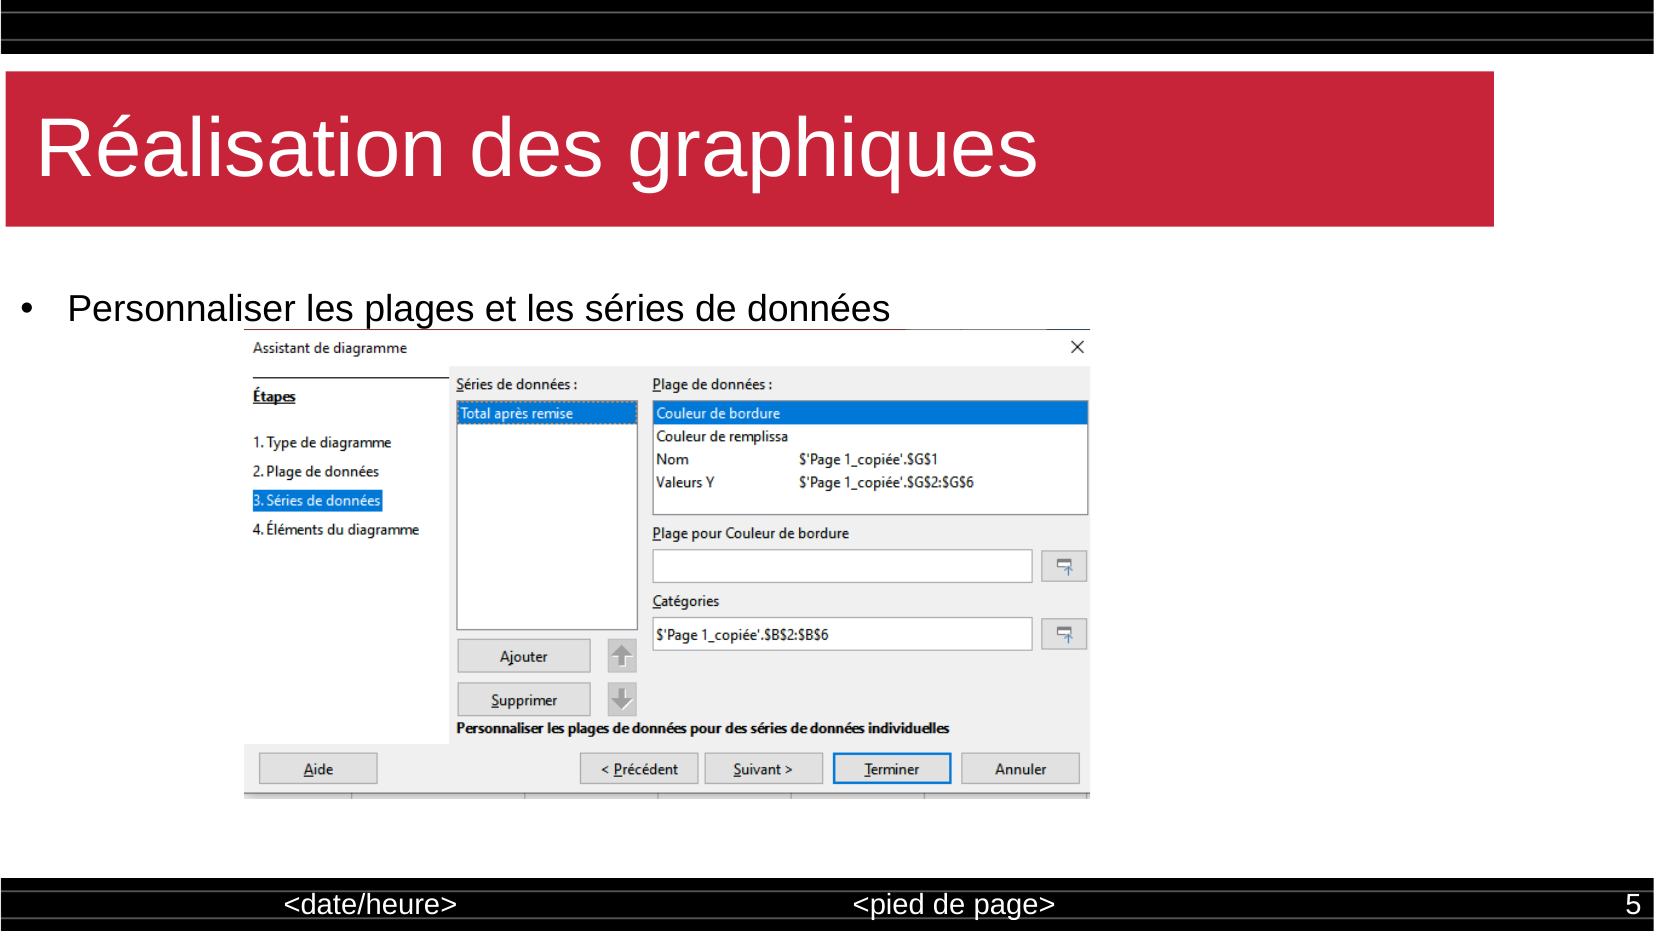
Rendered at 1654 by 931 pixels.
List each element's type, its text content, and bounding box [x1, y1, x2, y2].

picture [0, 0, 1654, 54]
text_box Réalisation des graphiques [5, 71, 1494, 227]
text_box Personnaliser les plages et les séries de données [5, 254, 1469, 337]
picture [0, 878, 1654, 931]
picture [244, 329, 1091, 799]
